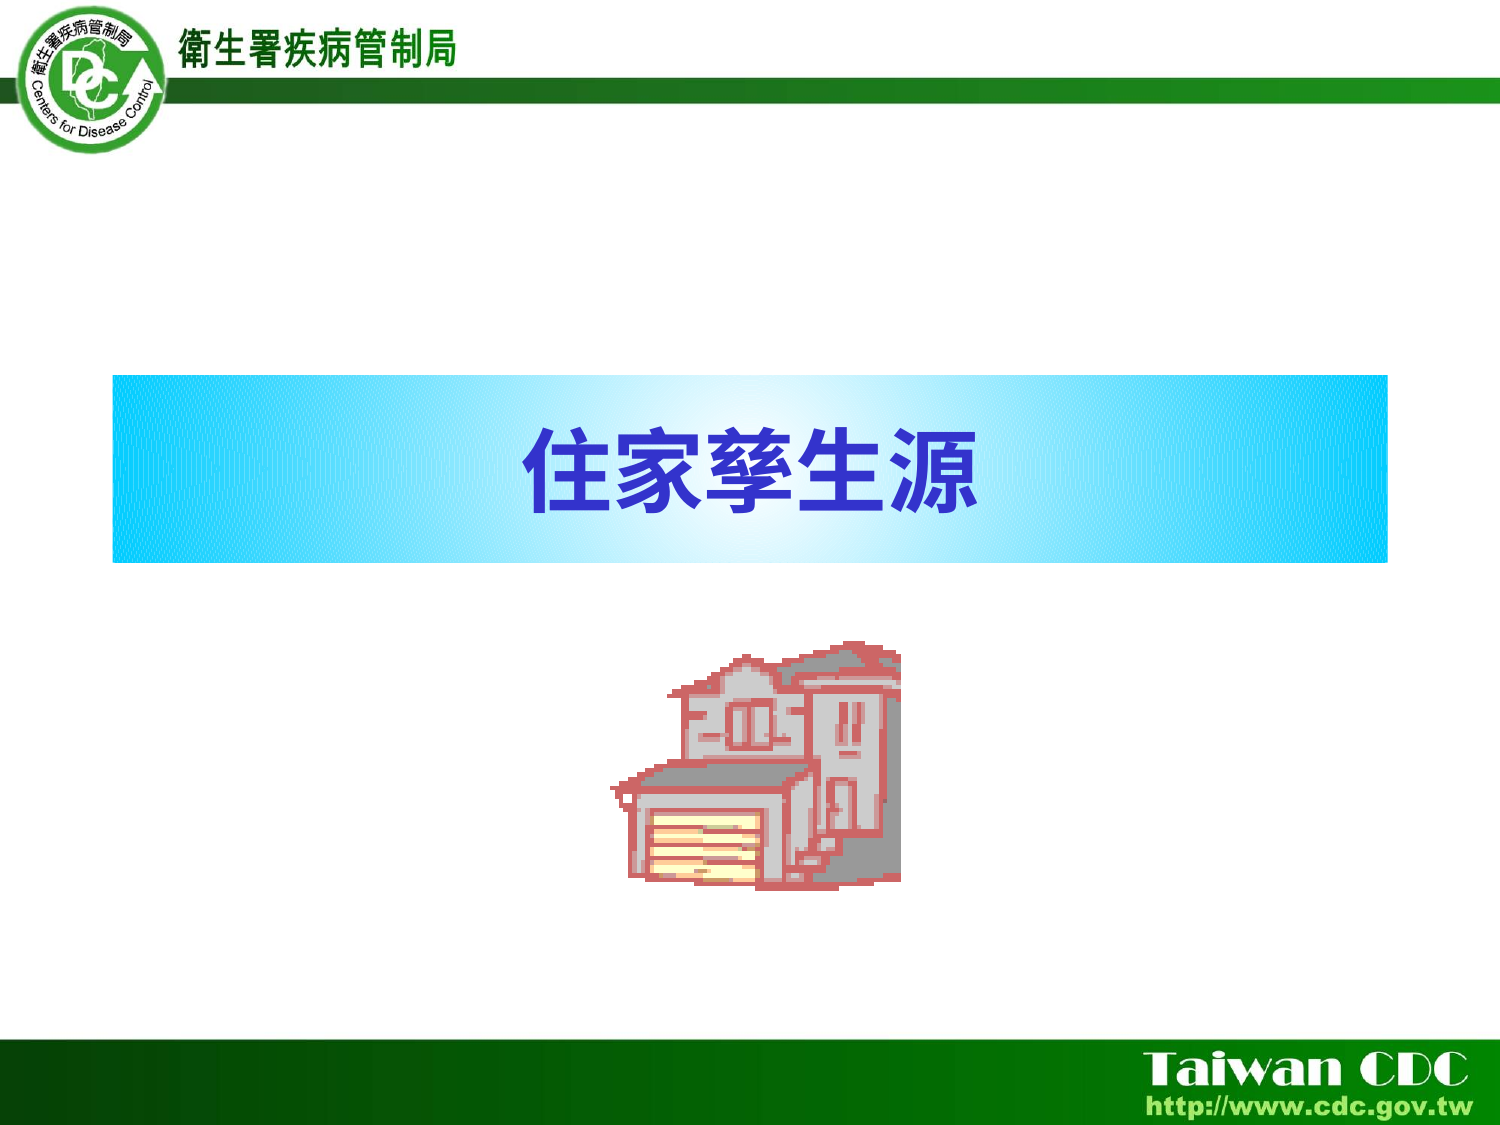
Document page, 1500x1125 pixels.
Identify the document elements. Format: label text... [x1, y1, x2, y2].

title 住家孳生源 [112, 375, 1388, 563]
picture [549, 637, 901, 922]
